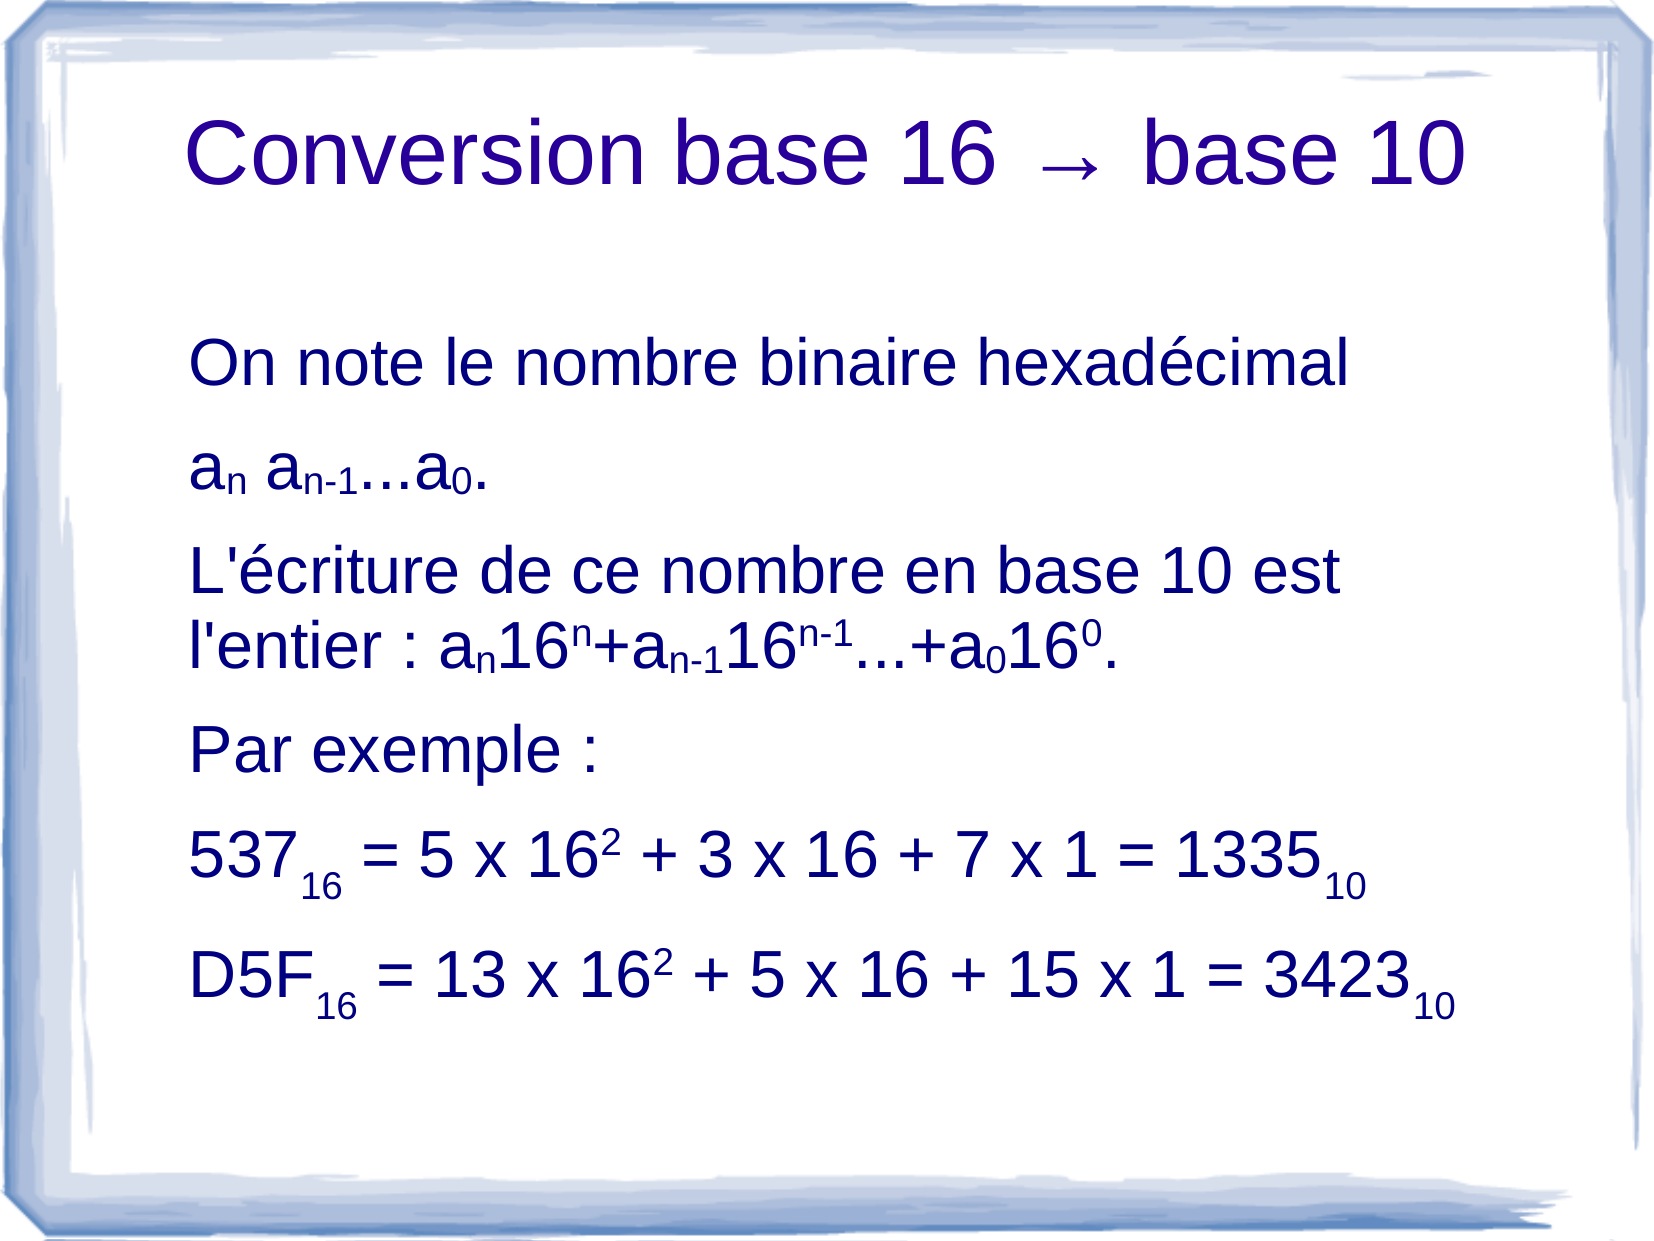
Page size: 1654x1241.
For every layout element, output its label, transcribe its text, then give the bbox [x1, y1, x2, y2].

list On note le nombre binaire hexadécimal an an-1...a0. L'écriture de ce nombre en base 10 est l'entier : an16n+an-116n-1...+a0160. Par exemple : 53716 = 5 x 162 + 3 x 16 + 7 x 1 = 133510 D5F16 = 13 x 162 + 5 x 16 + 15 x 1 = 342310 [118, 324, 1571, 1179]
title Conversion base 16 → base 10 [82, 49, 1571, 257]
picture [0, 0, 1654, 1241]
